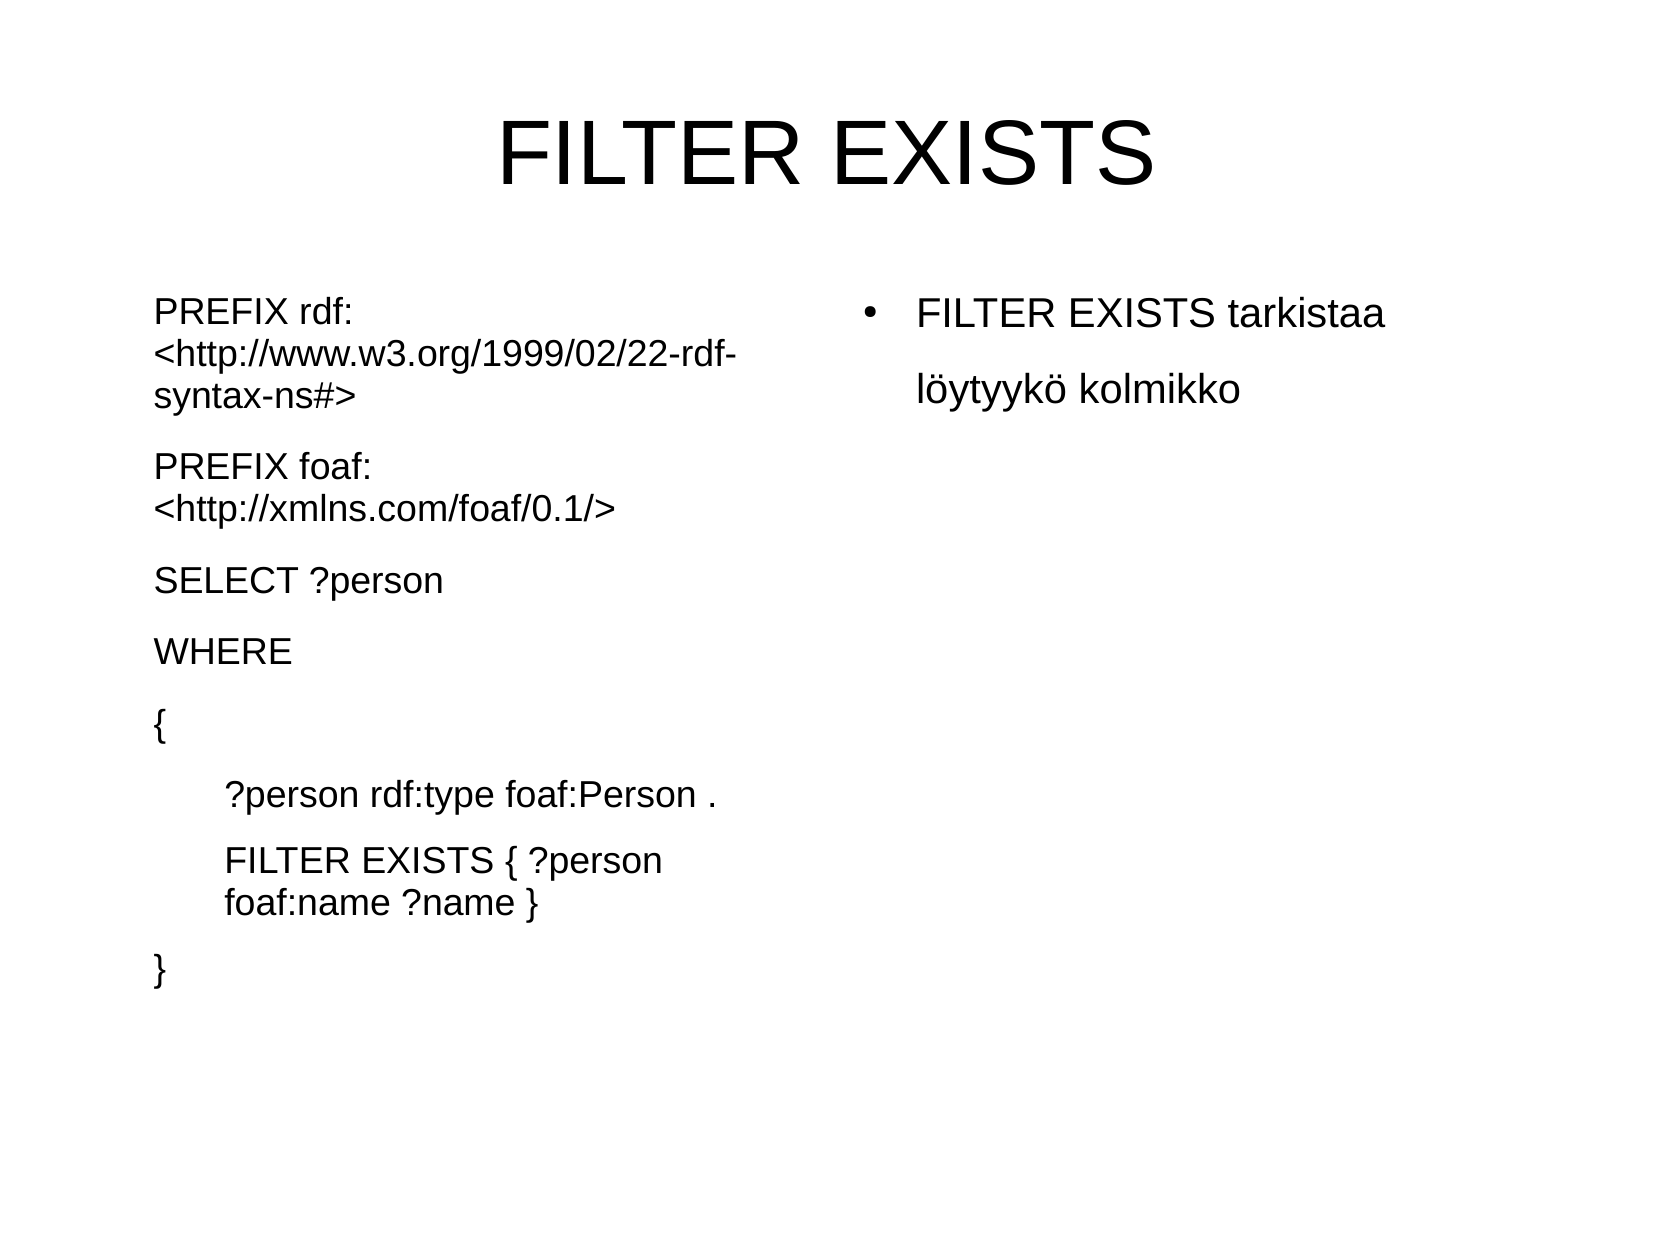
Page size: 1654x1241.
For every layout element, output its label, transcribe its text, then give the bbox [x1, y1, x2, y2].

list FILTER EXISTS tarkistaa löytyykö kolmikko [845, 290, 1572, 1010]
list PREFIX rdf: <http://www.w3.org/1999/02/22-rdf-syntax-ns#> PREFIX foaf: <http://xmlns.com/foaf/0.1/> SELECT ?person WHERE { ?person rdf:type foaf:Person . FILTER EXISTS { ?person foaf:name ?name } } [82, 290, 809, 1010]
title FILTER EXISTS [82, 49, 1571, 257]
